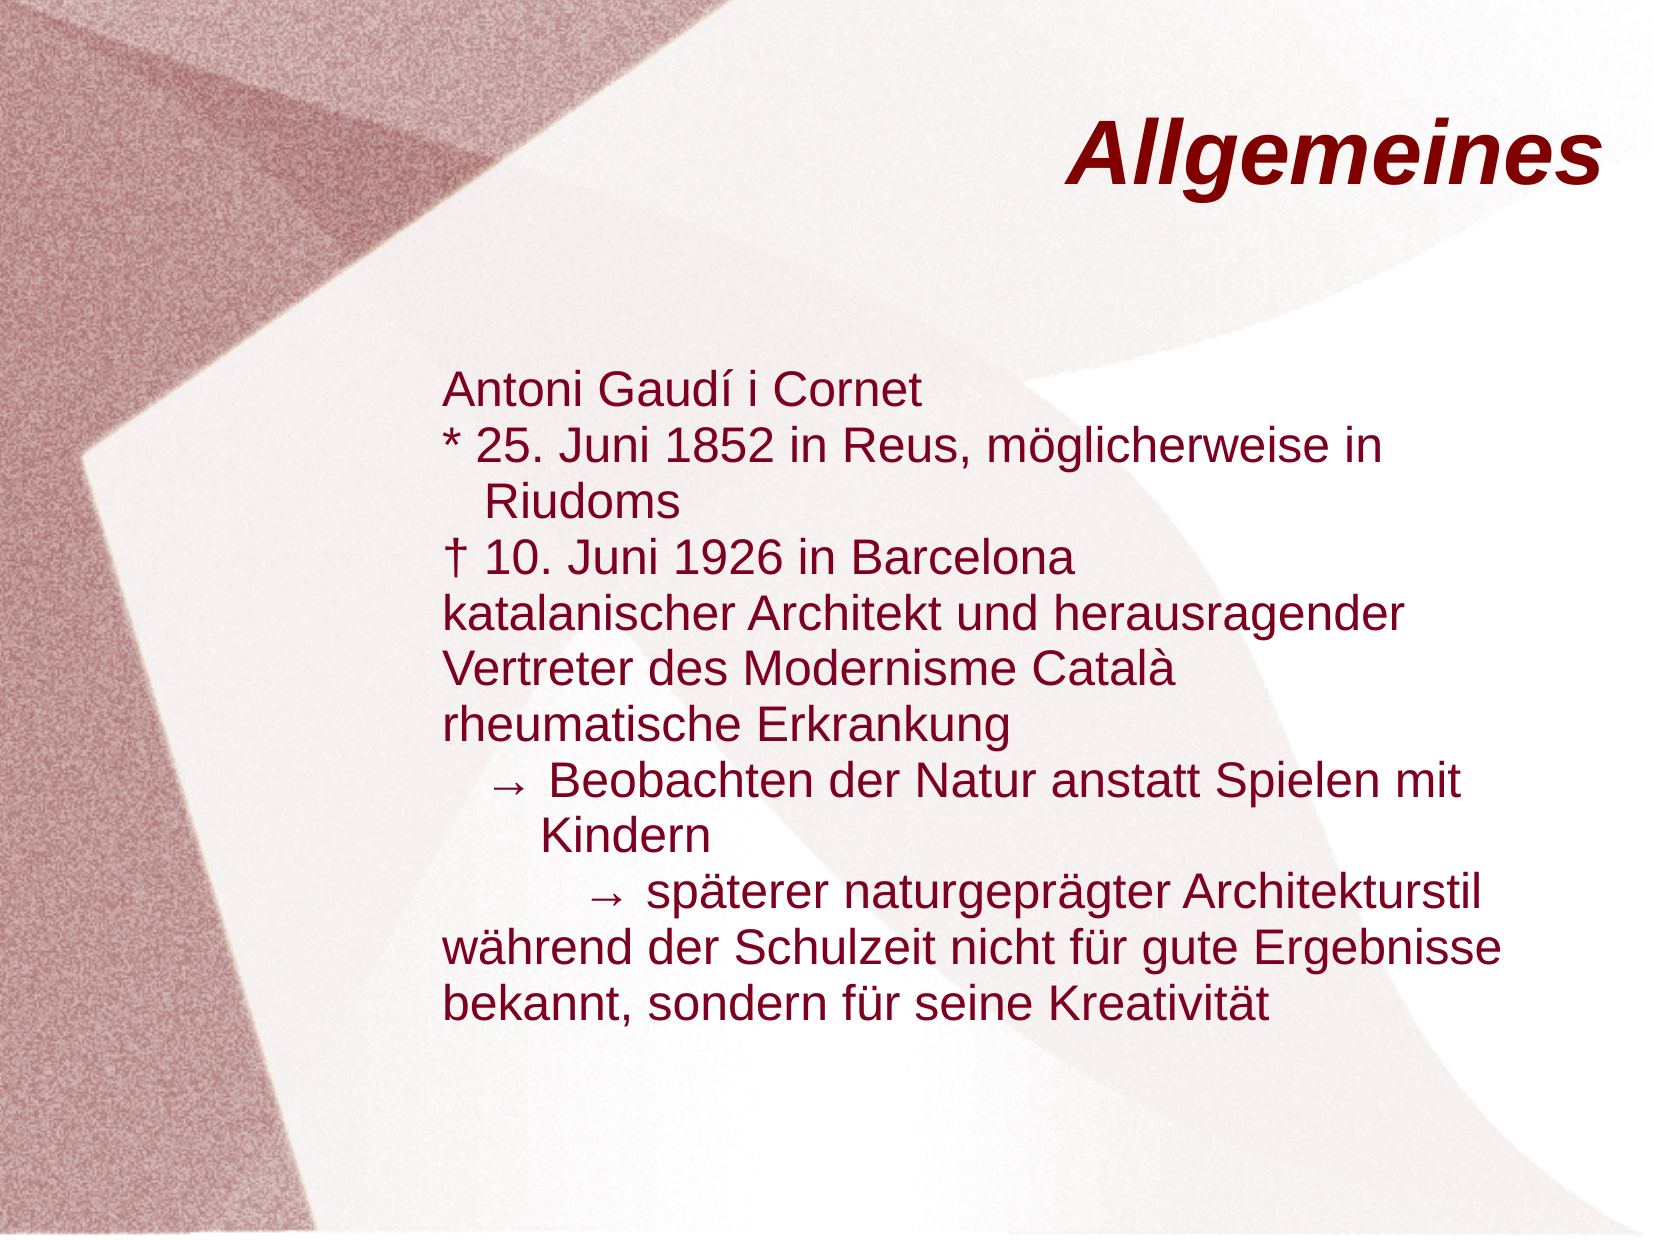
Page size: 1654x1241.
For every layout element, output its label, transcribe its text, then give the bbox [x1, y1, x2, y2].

picture [0, 0, 1654, 1241]
text_box Antoni Gaudí i Cornet * 25. Juni 1852 in Reus, möglicherweise in Riudoms † 10. Juni 1926 in Barcelona katalanischer Architekt und herausragender Vertreter des Modernisme Català rheumatische Erkrankung → Beobachten der Natur anstatt Spielen mit Kindern → späterer naturgeprägter Architekturstil während der Schulzeit nicht für gute Ergebnisse bekannt, sondern für seine Kreativität [413, 354, 1565, 1039]
title Allgemeines [596, 49, 1607, 257]
